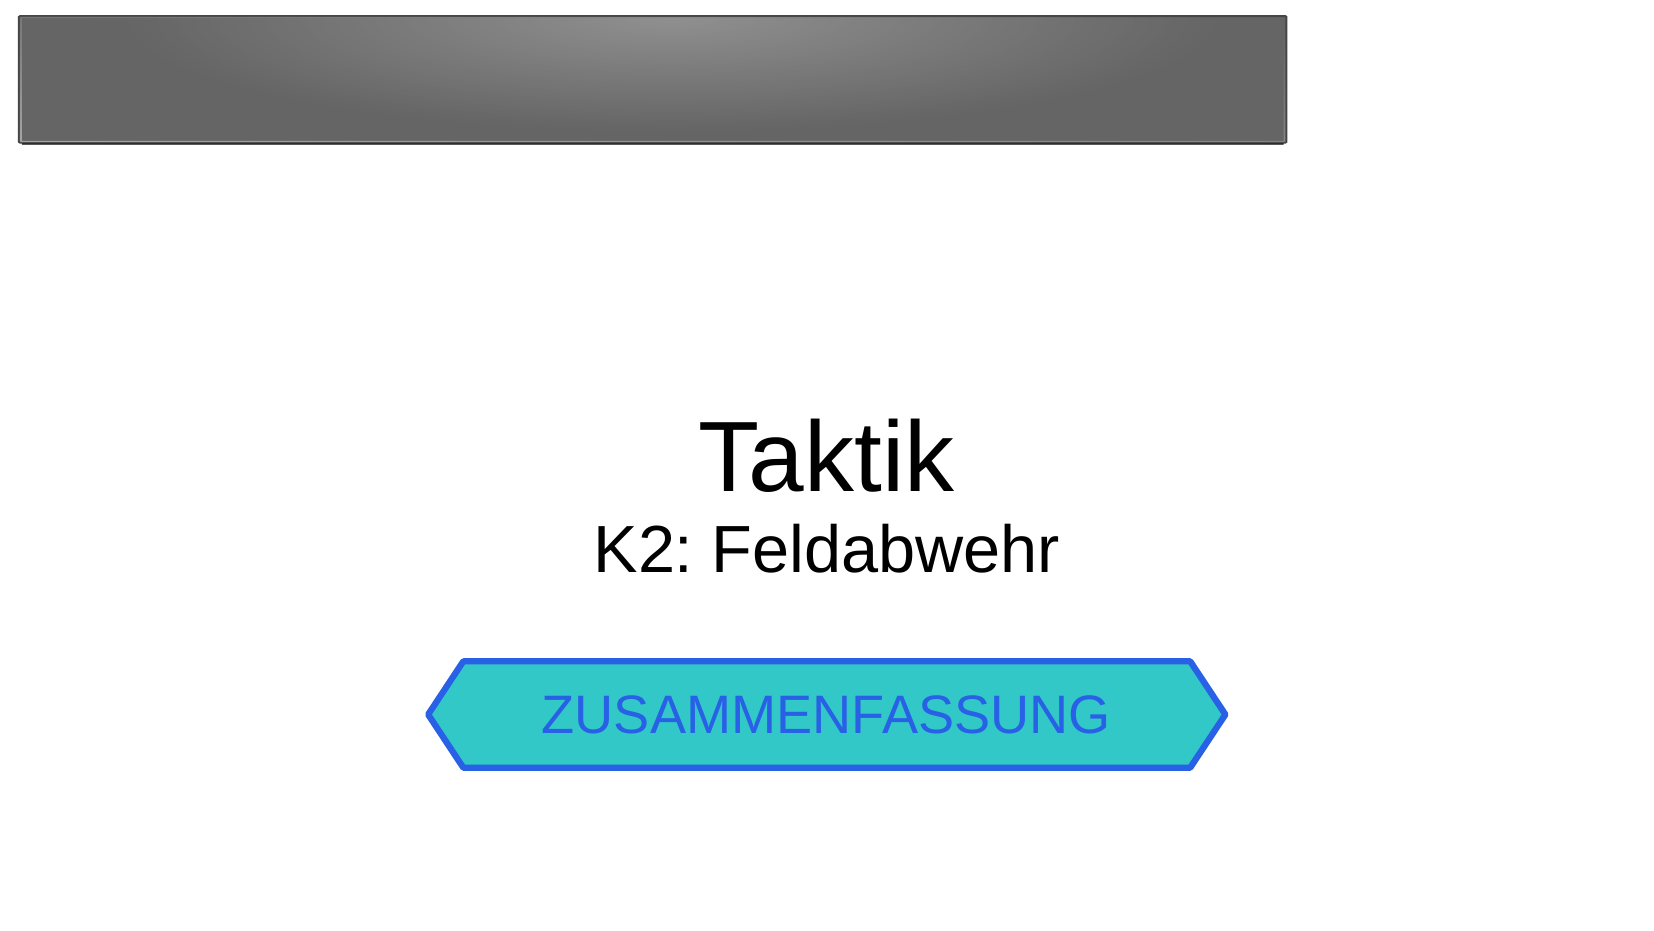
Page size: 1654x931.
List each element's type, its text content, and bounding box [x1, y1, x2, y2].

text_box ZUSAMMENFASSUNG [428, 661, 1226, 768]
subtitle Taktik K2: Feldabwehr [82, 224, 1571, 764]
